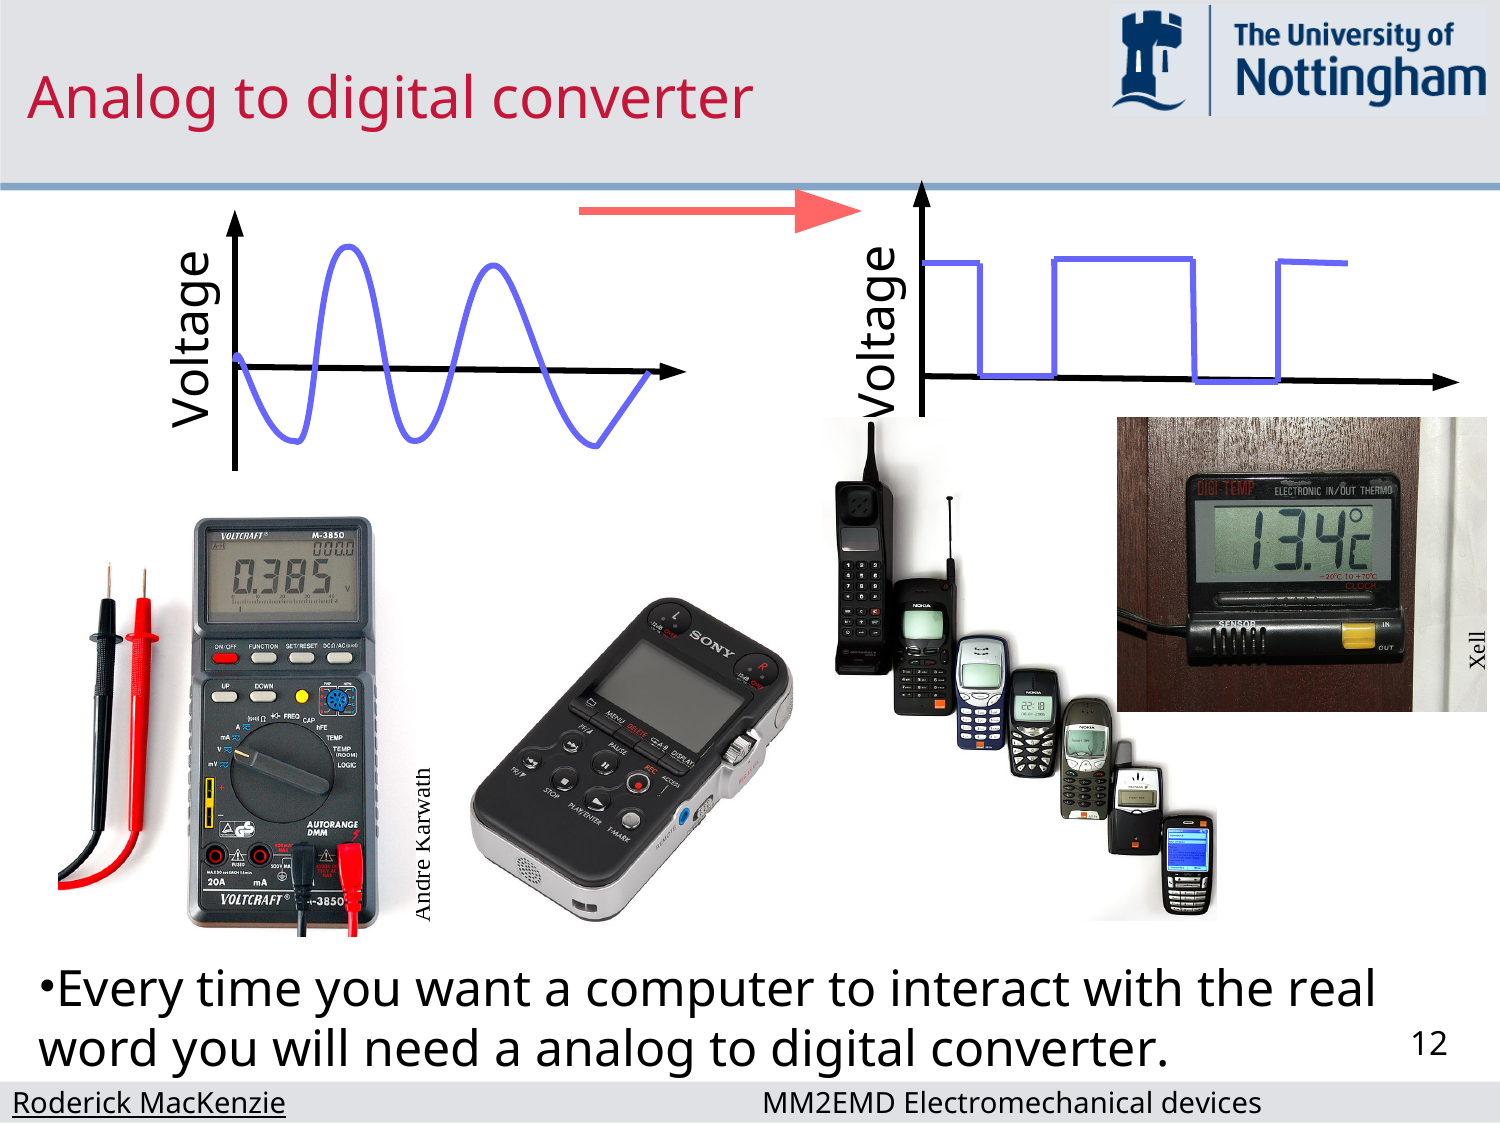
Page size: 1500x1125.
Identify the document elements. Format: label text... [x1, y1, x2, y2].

text_box Every time you want a computer to interact with the real word you will need a analog to digital converter. [24, 948, 1500, 1125]
picture [58, 511, 416, 937]
text_box Xell [1454, 557, 1500, 686]
picture [459, 586, 803, 933]
text_box Voltage [151, 194, 260, 444]
picture [1111, 4, 1487, 116]
text_box Voltage [836, 127, 966, 417]
text_box André Karwath [416, 721, 473, 937]
title Analog to digital converter [12, 0, 1106, 205]
picture [822, 417, 1487, 921]
